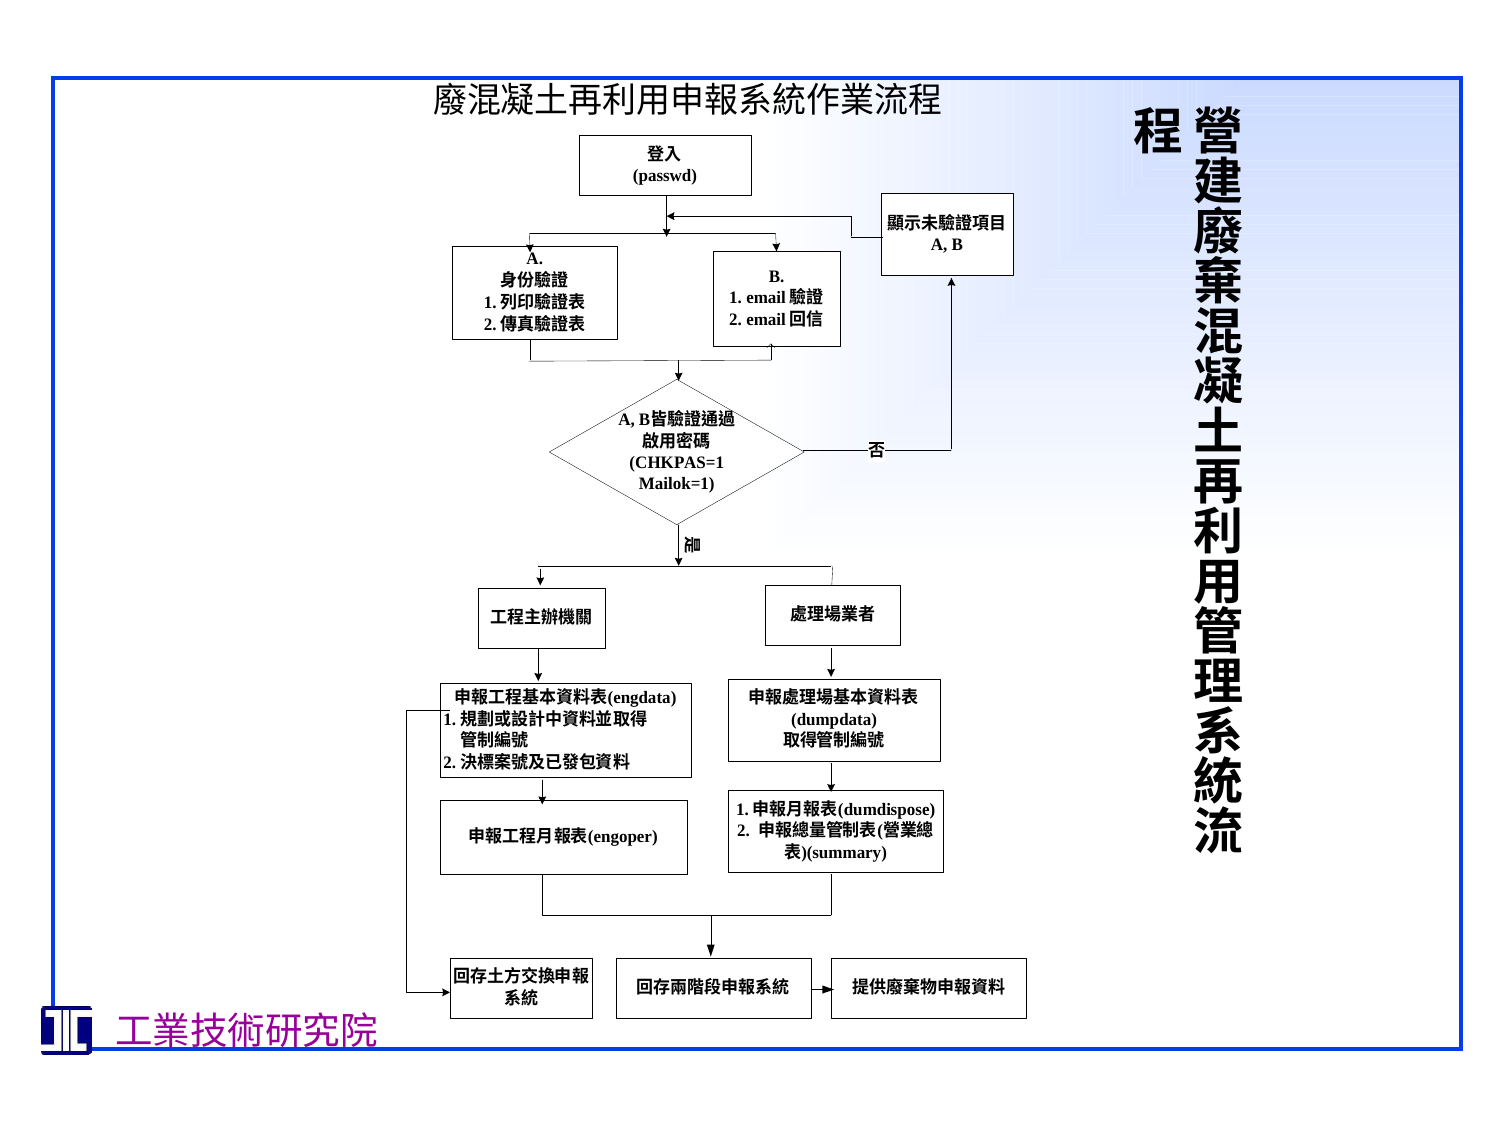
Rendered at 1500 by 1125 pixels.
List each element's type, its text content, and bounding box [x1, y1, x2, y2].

text_box 營建廢棄混凝土再利用管理系統流程 [1163, 90, 1254, 903]
chart [395, 78, 1029, 1021]
